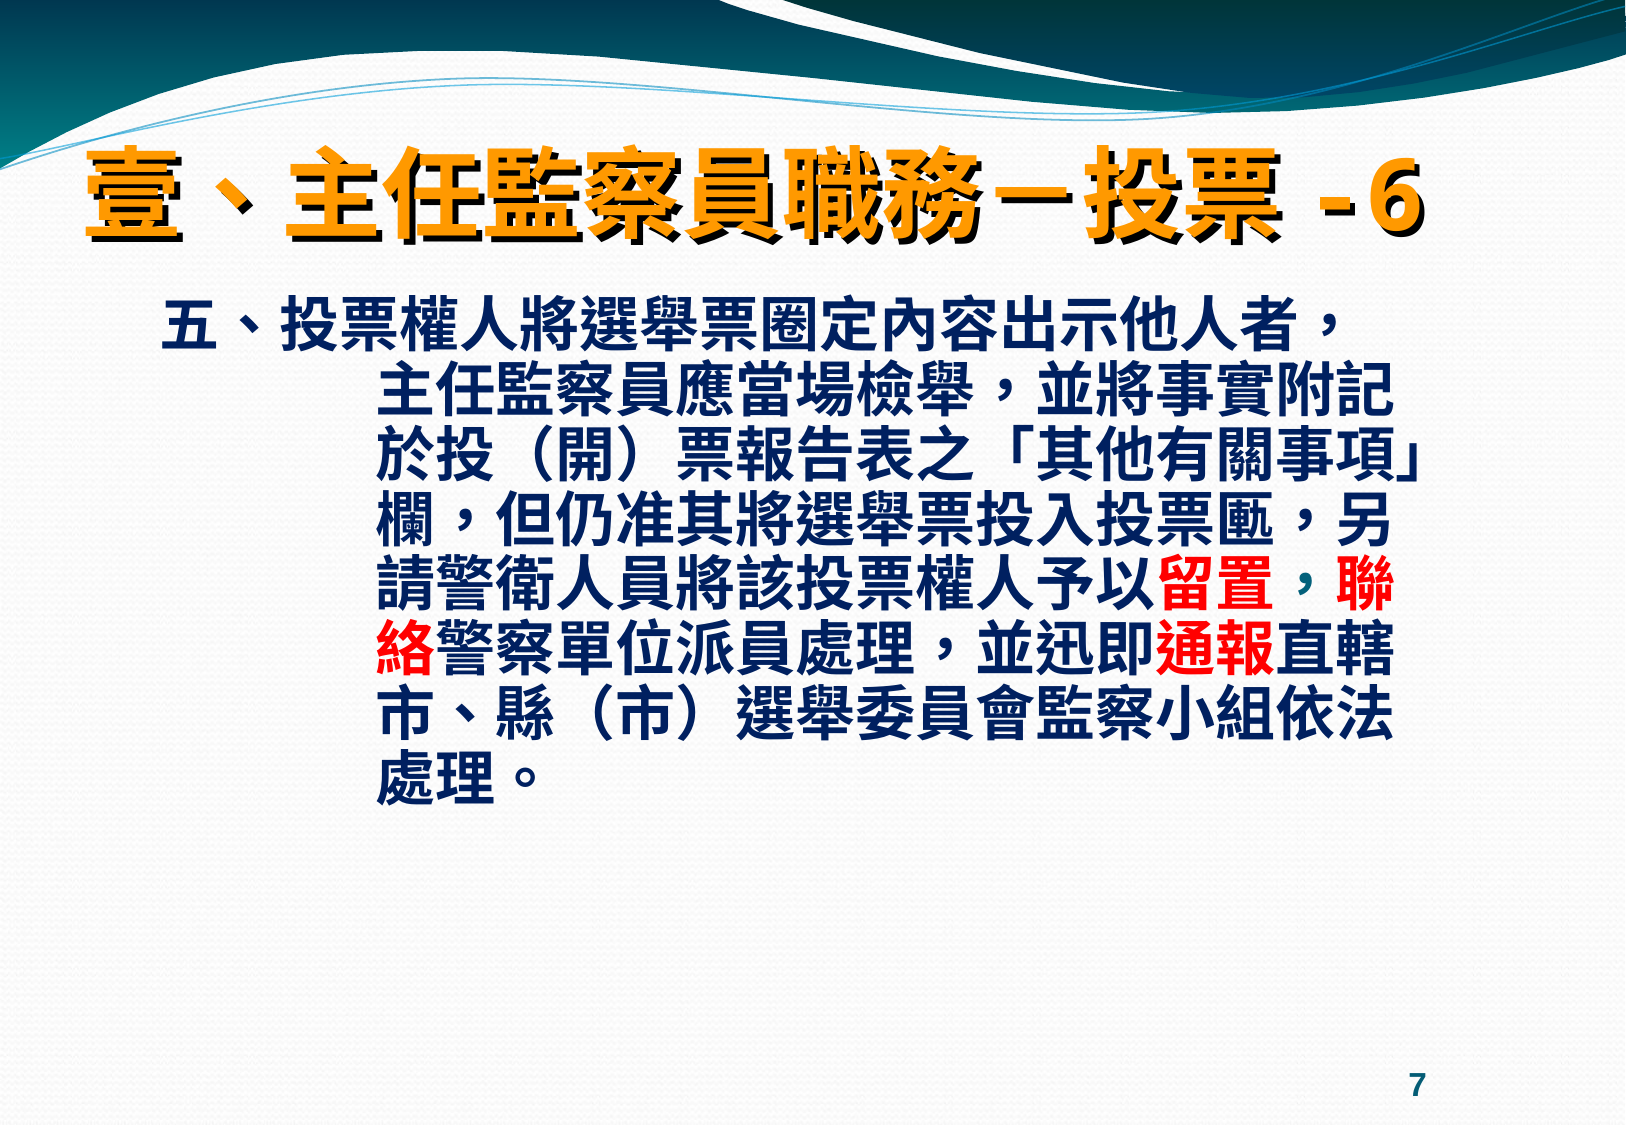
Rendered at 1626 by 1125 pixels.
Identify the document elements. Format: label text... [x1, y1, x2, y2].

title 壹、主任監察員職務－投票-6 [81, 106, 1544, 251]
text_box [1408, 1042, 1544, 1103]
list 五、投票權人將選舉票圈定內容出示他人者， 主任監察員應當場檢舉，並將事實附記 於投（開）票報告表之「其他有關事項」 欄，但仍准其將選舉票投入投票匭，另 請警衛人員將該投票權人予以留置，聯 絡警察單位派員處理，並迅即通報直轄 市、縣（市）選舉委員會監察小組依法 處理。 [108, 287, 1586, 1089]
